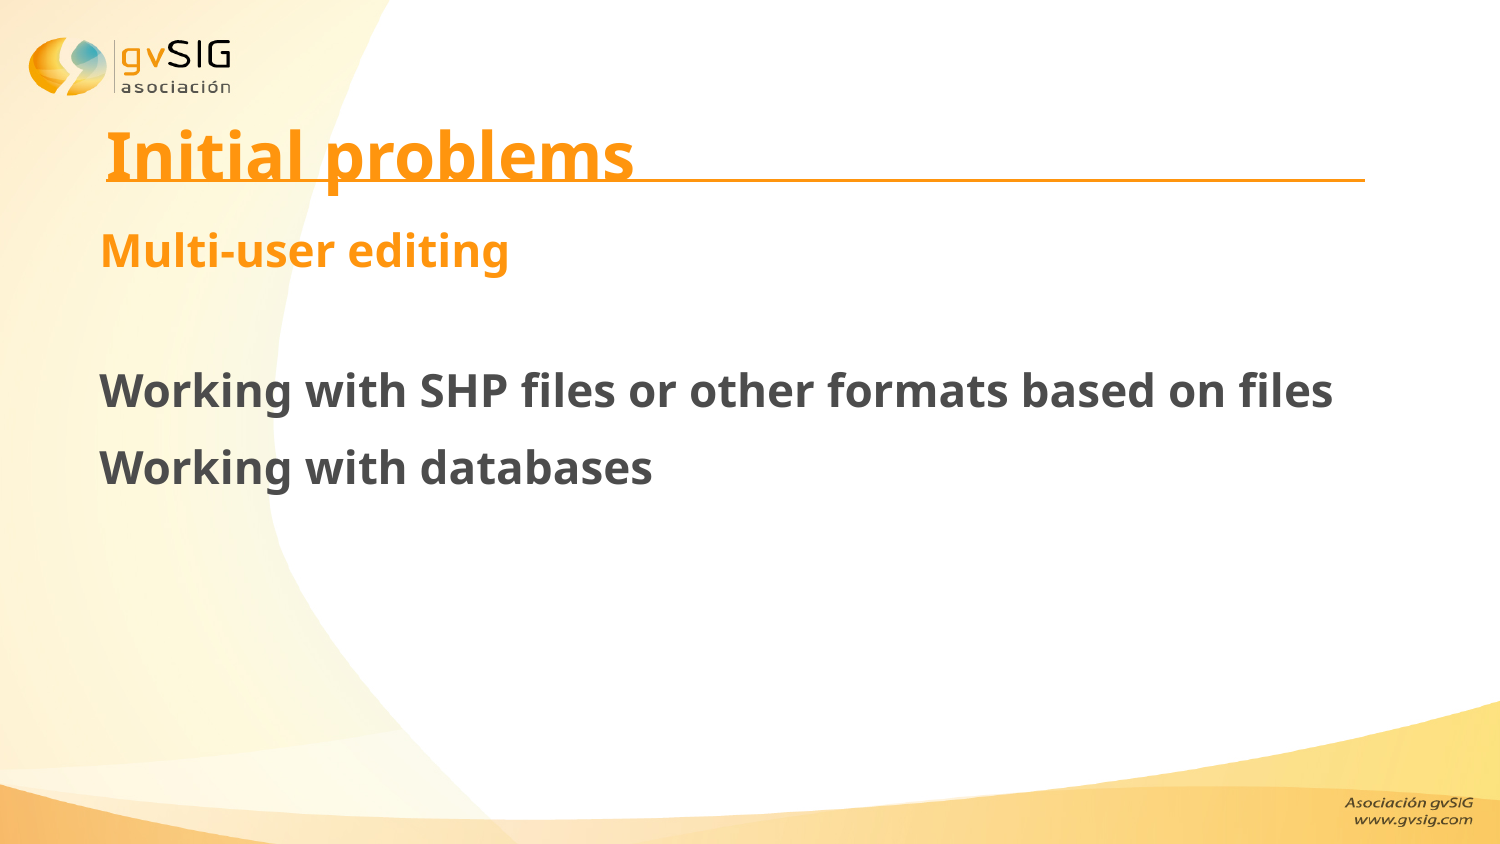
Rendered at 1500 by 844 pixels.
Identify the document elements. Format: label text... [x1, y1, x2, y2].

title Initial problems [106, 115, 1457, 193]
list Multi-user editing Working with SHP files or other formats based on files Working with databases [99, 218, 1418, 591]
picture [0, 0, 1500, 844]
